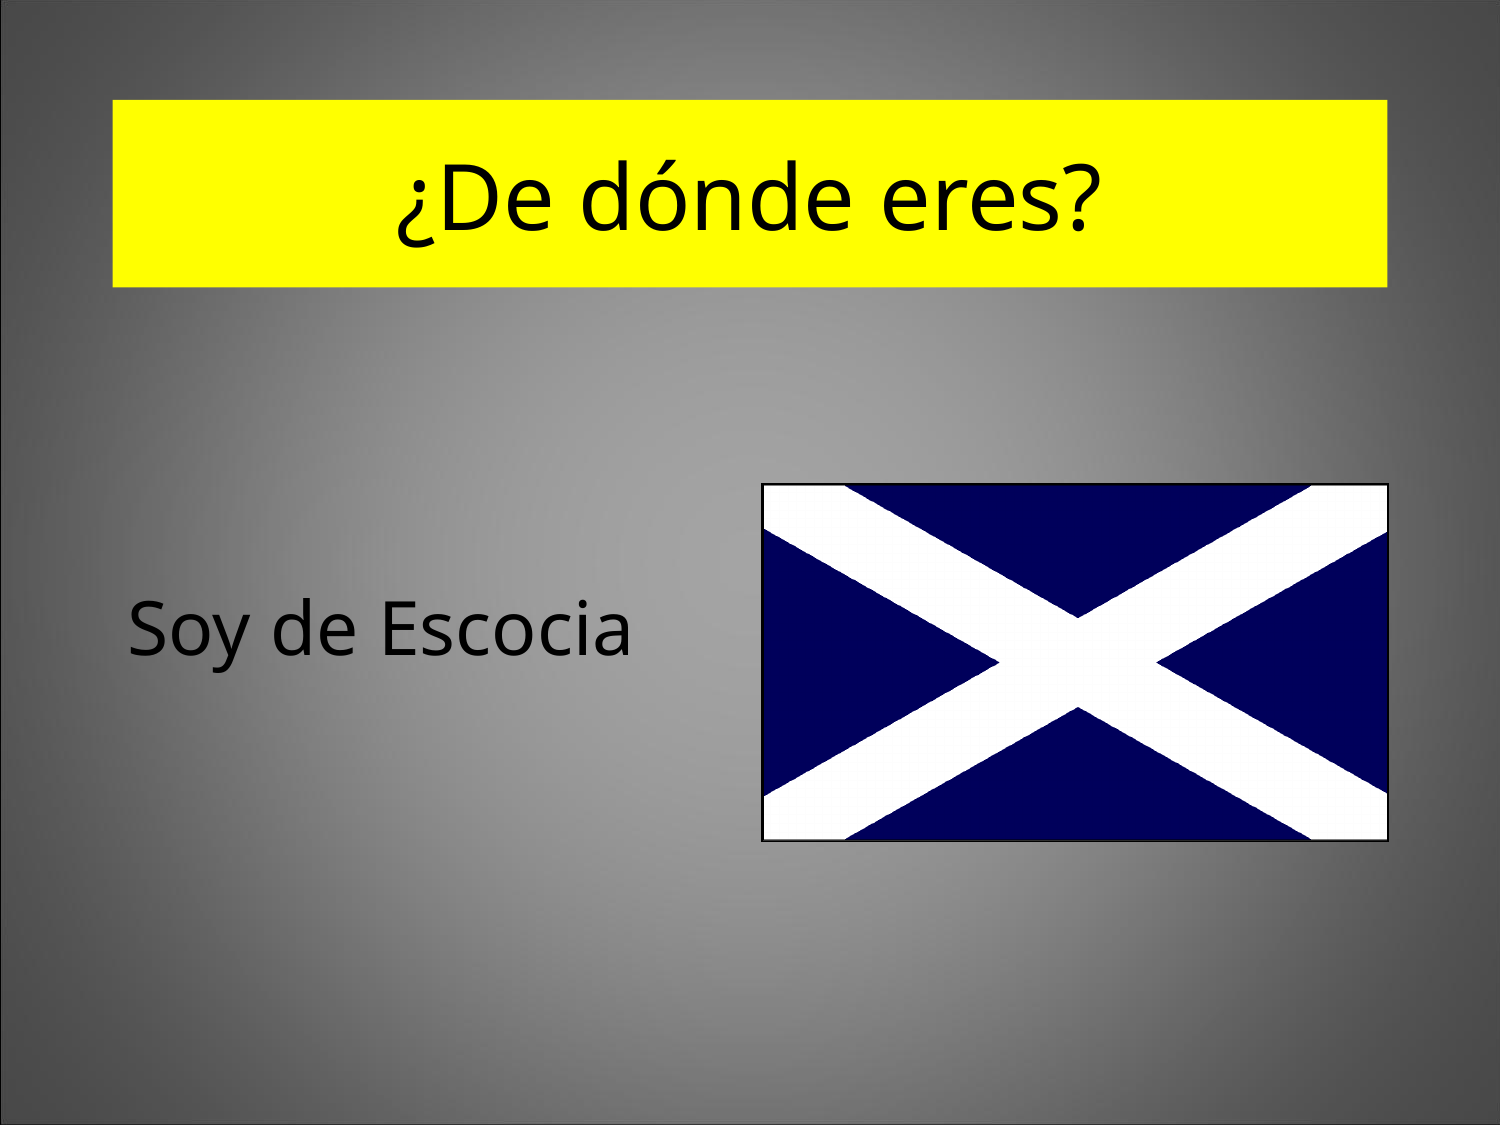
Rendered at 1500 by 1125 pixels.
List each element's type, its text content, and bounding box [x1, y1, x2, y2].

picture [0, 0, 1500, 1125]
list Soy de Escocia [112, 324, 738, 1000]
title ¿De dónde eres? [112, 99, 1388, 288]
